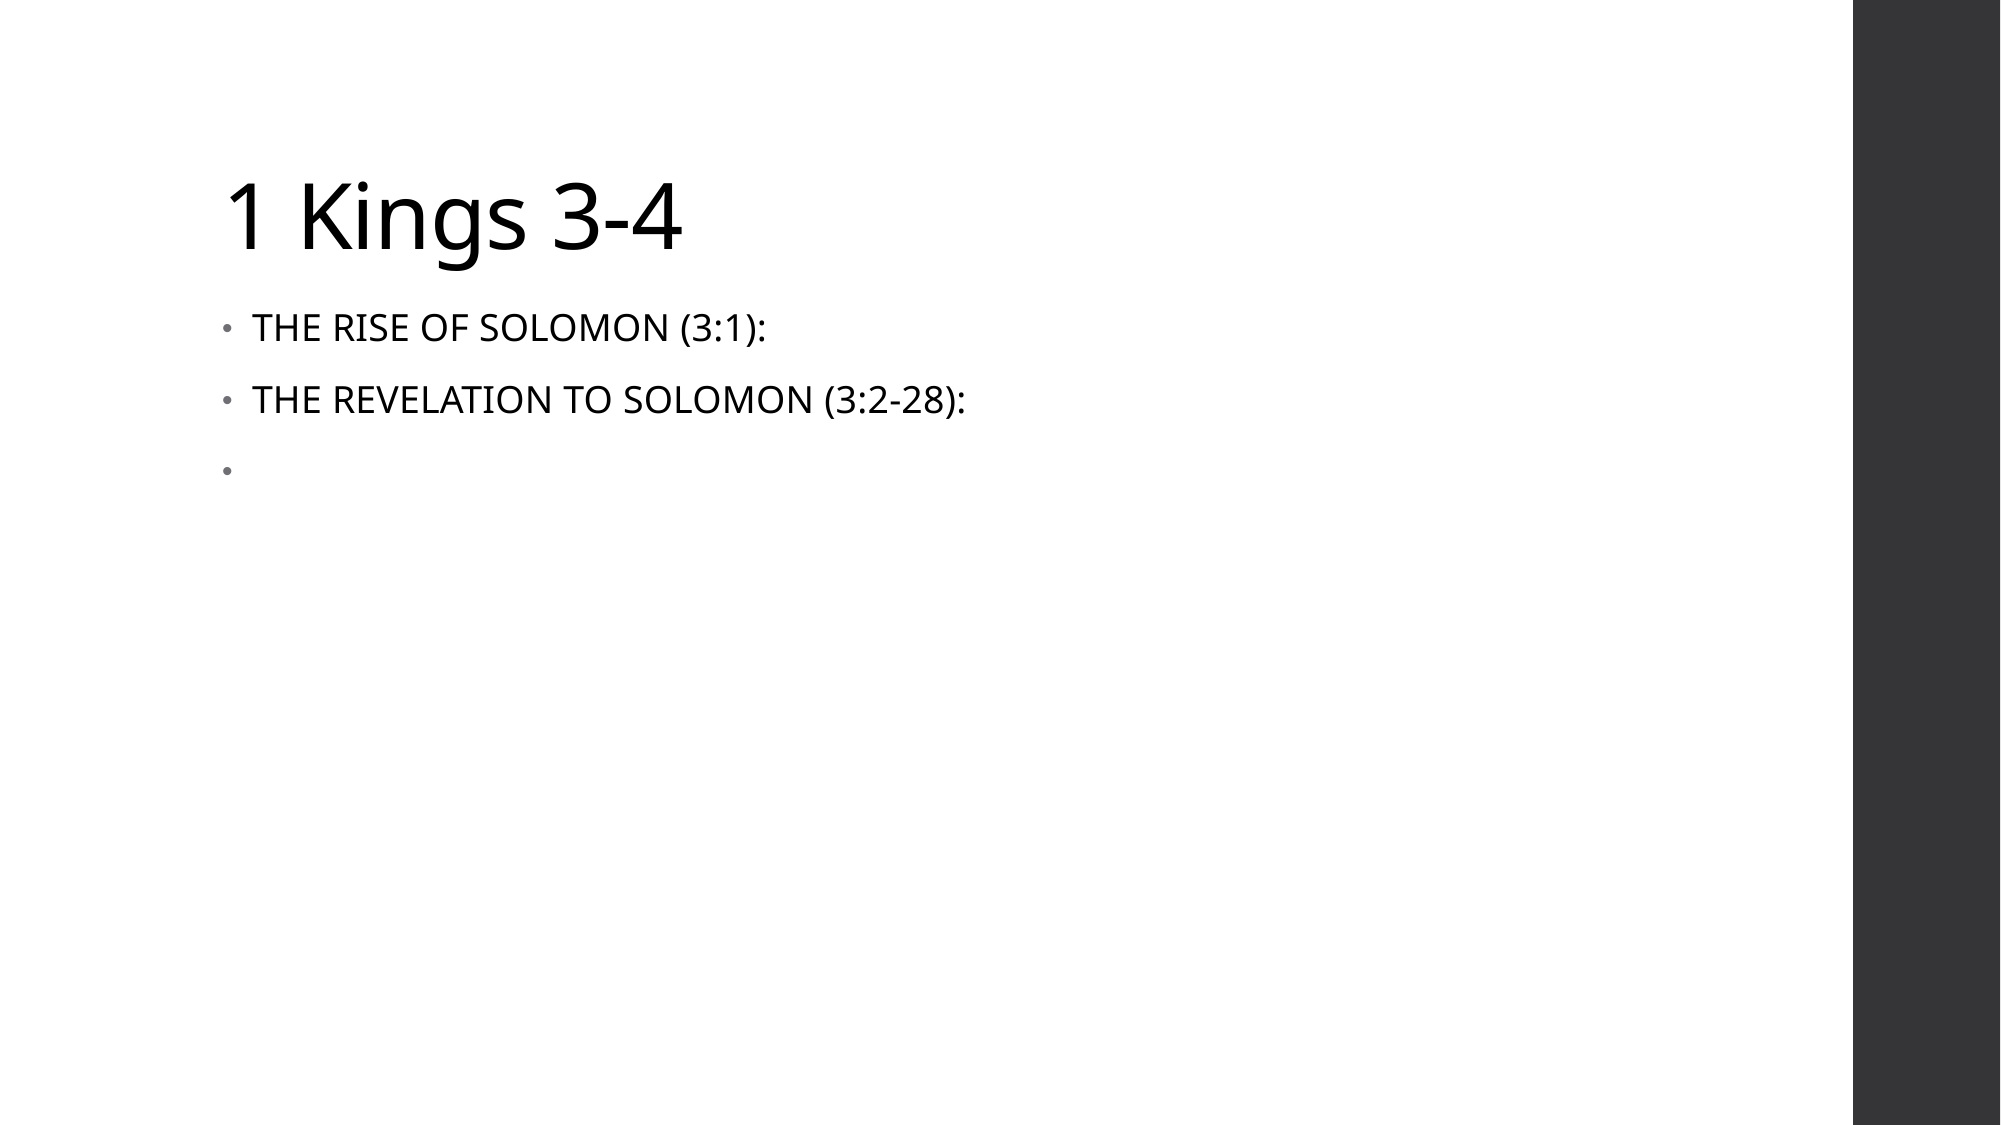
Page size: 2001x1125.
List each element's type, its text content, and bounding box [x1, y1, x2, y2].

list THE RISE OF SOLOMON (3:1): THE REVELATION TO SOLOMON (3:2-28): [206, 299, 1617, 1014]
title 1 Kings 3-4 [206, 60, 1797, 278]
